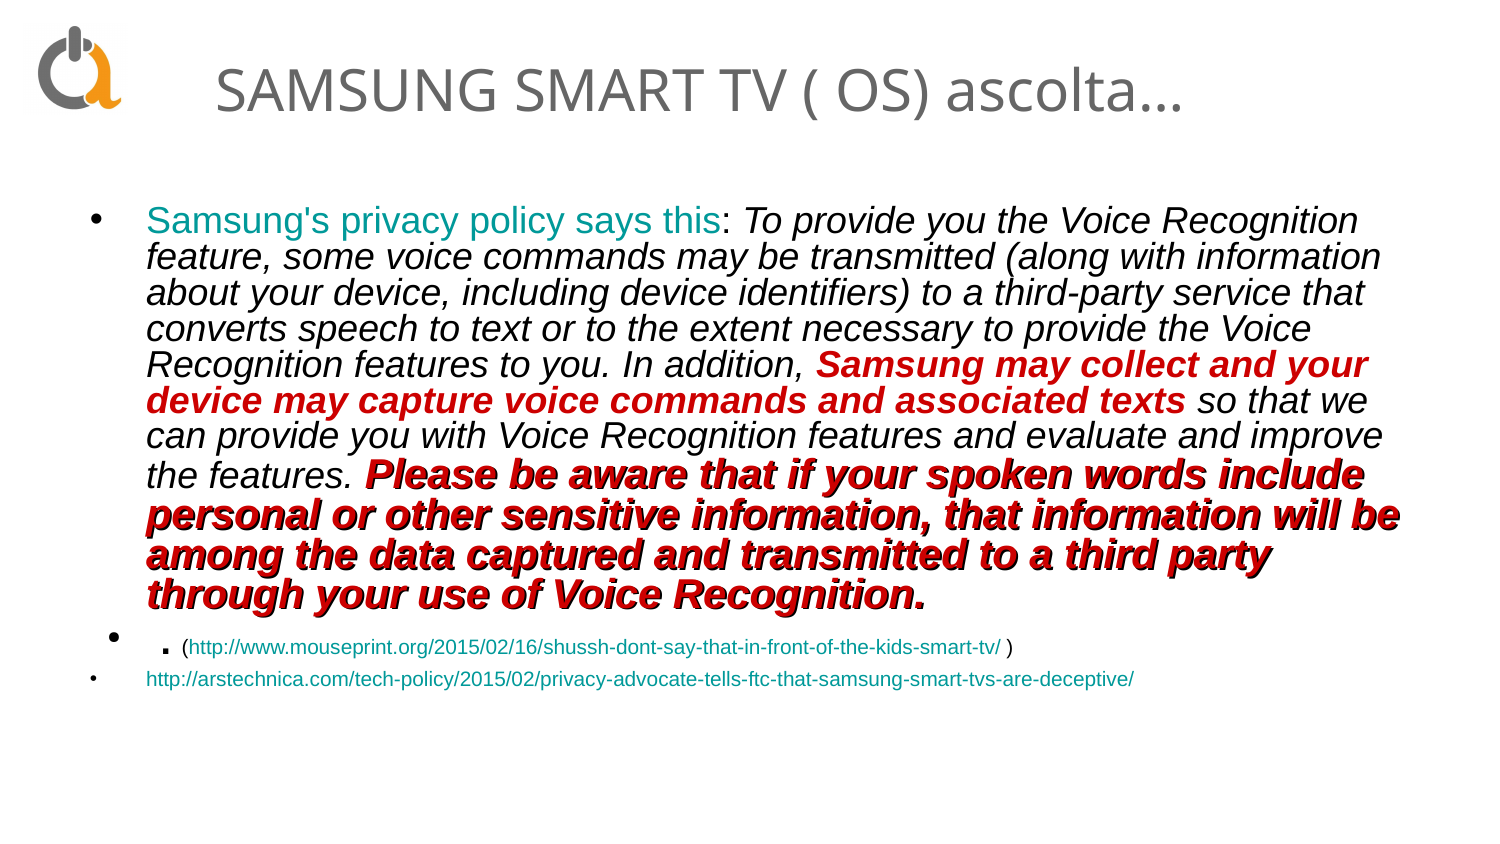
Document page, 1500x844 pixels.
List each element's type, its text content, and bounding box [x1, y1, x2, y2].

list Samsung's privacy policy says this: To provide you the Voice Recognition feature, some voice commands may be transmitted (along with information about your device, including device identifiers) to a third-party service that converts speech to text or to the extent necessary to provide the Voice Recognition features to you. In addition, Samsung may collect and your device may capture voice commands and associated texts so that we can provide you with Voice Recognition features and evaluate and improve the features. Please be aware that if your spoken words include personal or other sensitive information, that information will be among the data captured and transmitted to a third party through your use of Voice Recognition. . (http://www.mouseprint.org/2015/02/16/shussh-dont-say-that-in-front-of-the-kids-smart-tv/ ) http://arstechnica.com/tech-policy/2015/02/privacy-advocate-tells-ftc-that-samsung-smart-tvs-are-deceptive/ [75, 196, 1426, 754]
title SAMSUNG SMART TV ( OS) ascolta… [200, 33, 1453, 142]
picture [23, 23, 128, 115]
